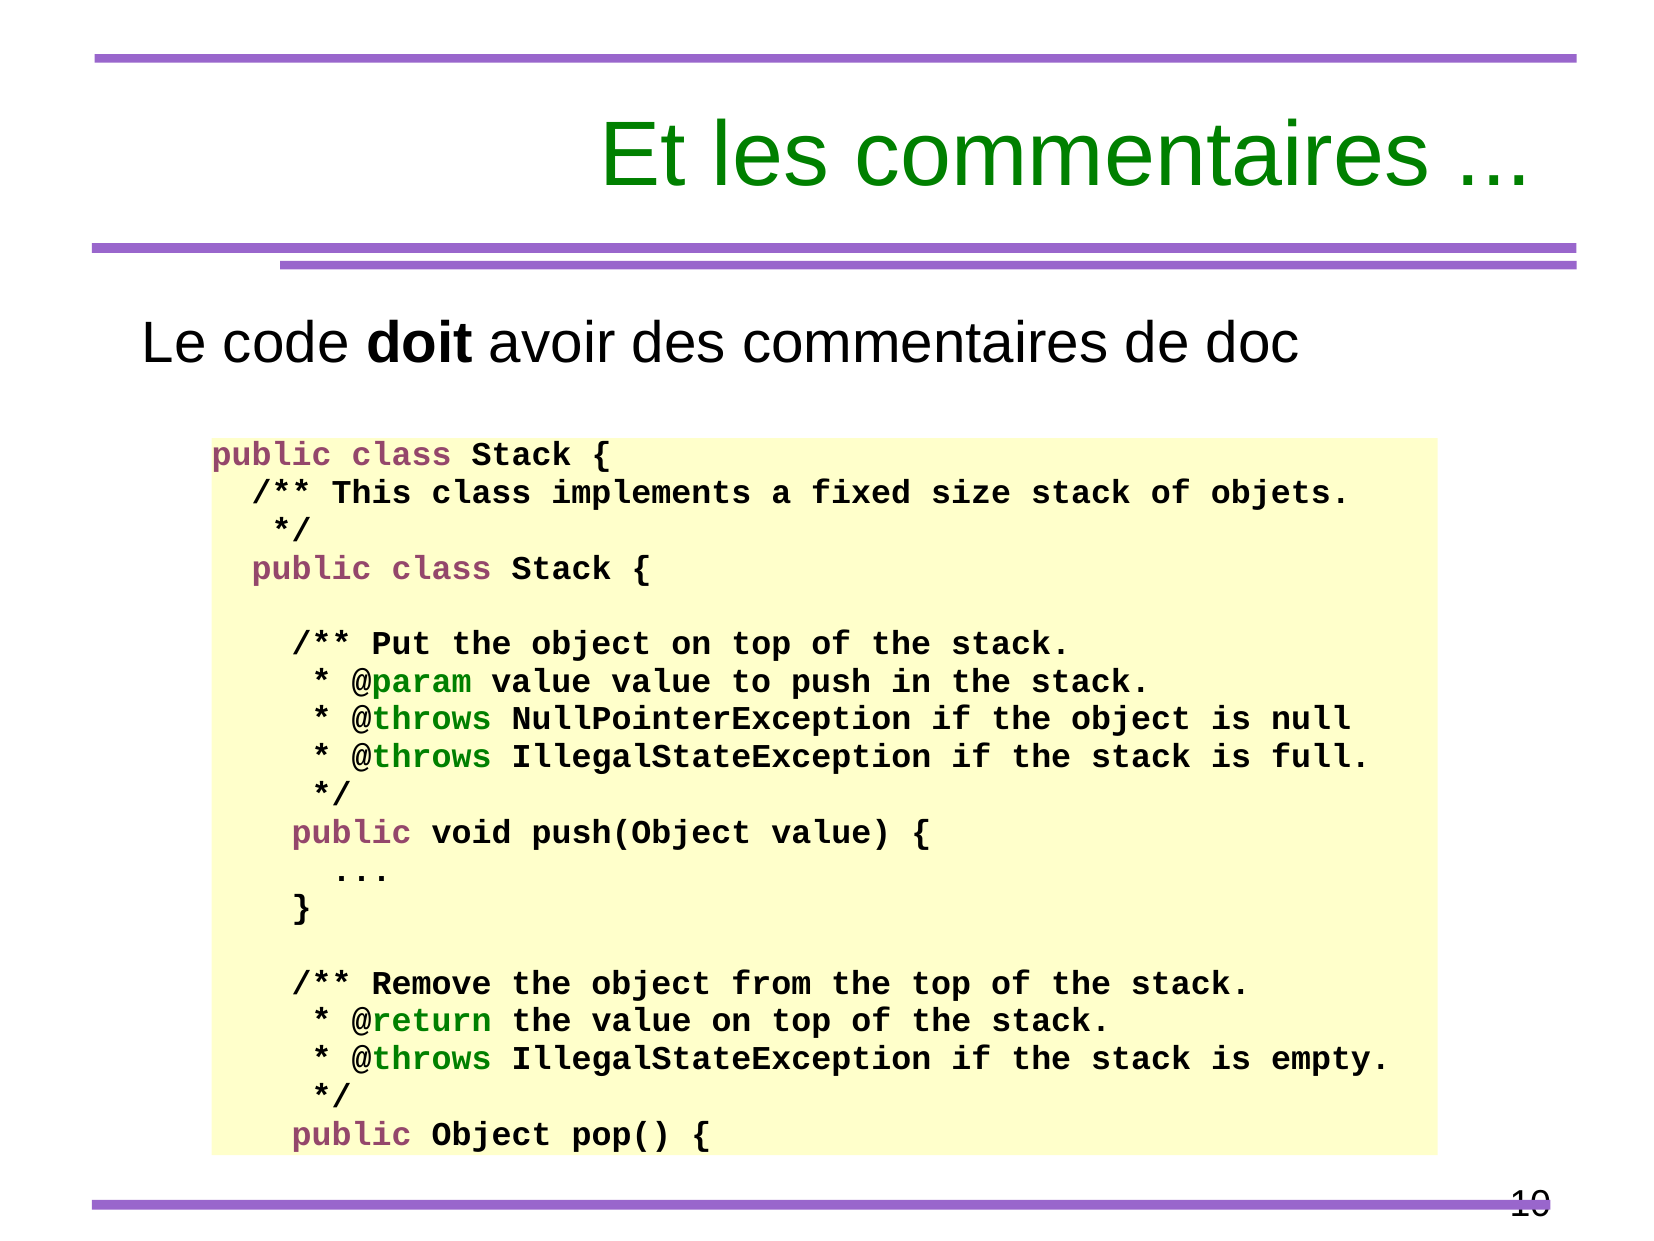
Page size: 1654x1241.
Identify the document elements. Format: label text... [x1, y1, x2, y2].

text_box public class Stack { /** This class implements a fixed size stack of objets. */ public class Stack { /** Put the object on top of the stack. * @param value value to push in the stack. * @throws NullPointerException if the object is null * @throws IllegalStateException if the stack is full. */ public void push(Object value) { ... } /** Remove the object from the top of the stack. * @return the value on top of the stack. * @throws IllegalStateException if the stack is empty. */ public Object pop() { [211, 438, 1438, 1156]
title Et les commentaires ... [121, 49, 1534, 257]
list Le code doit avoir des commentaires de doc [71, 309, 1583, 410]
